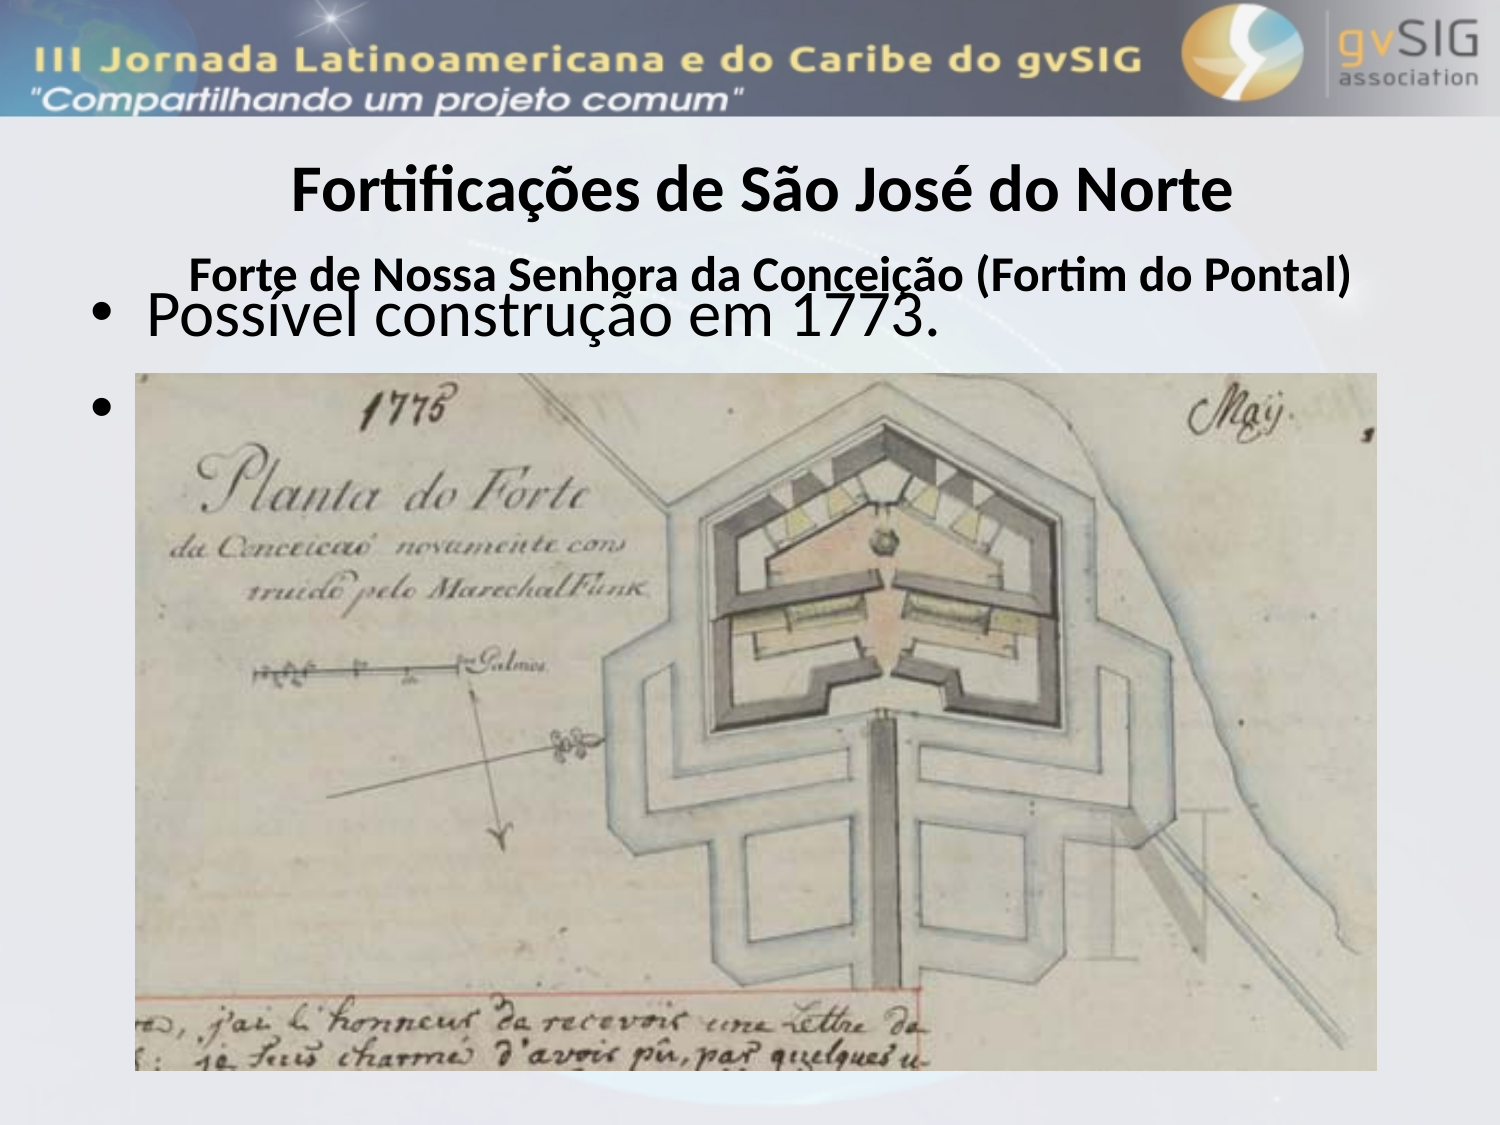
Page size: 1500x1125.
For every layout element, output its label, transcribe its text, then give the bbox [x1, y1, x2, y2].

picture [135, 373, 1377, 1071]
list Possível construção em 1773. [75, 262, 1426, 1005]
title Fortificações de São José do Norte Forte de Nossa Senhora da Conceição (Fortim do Pontal) [88, 137, 1439, 325]
